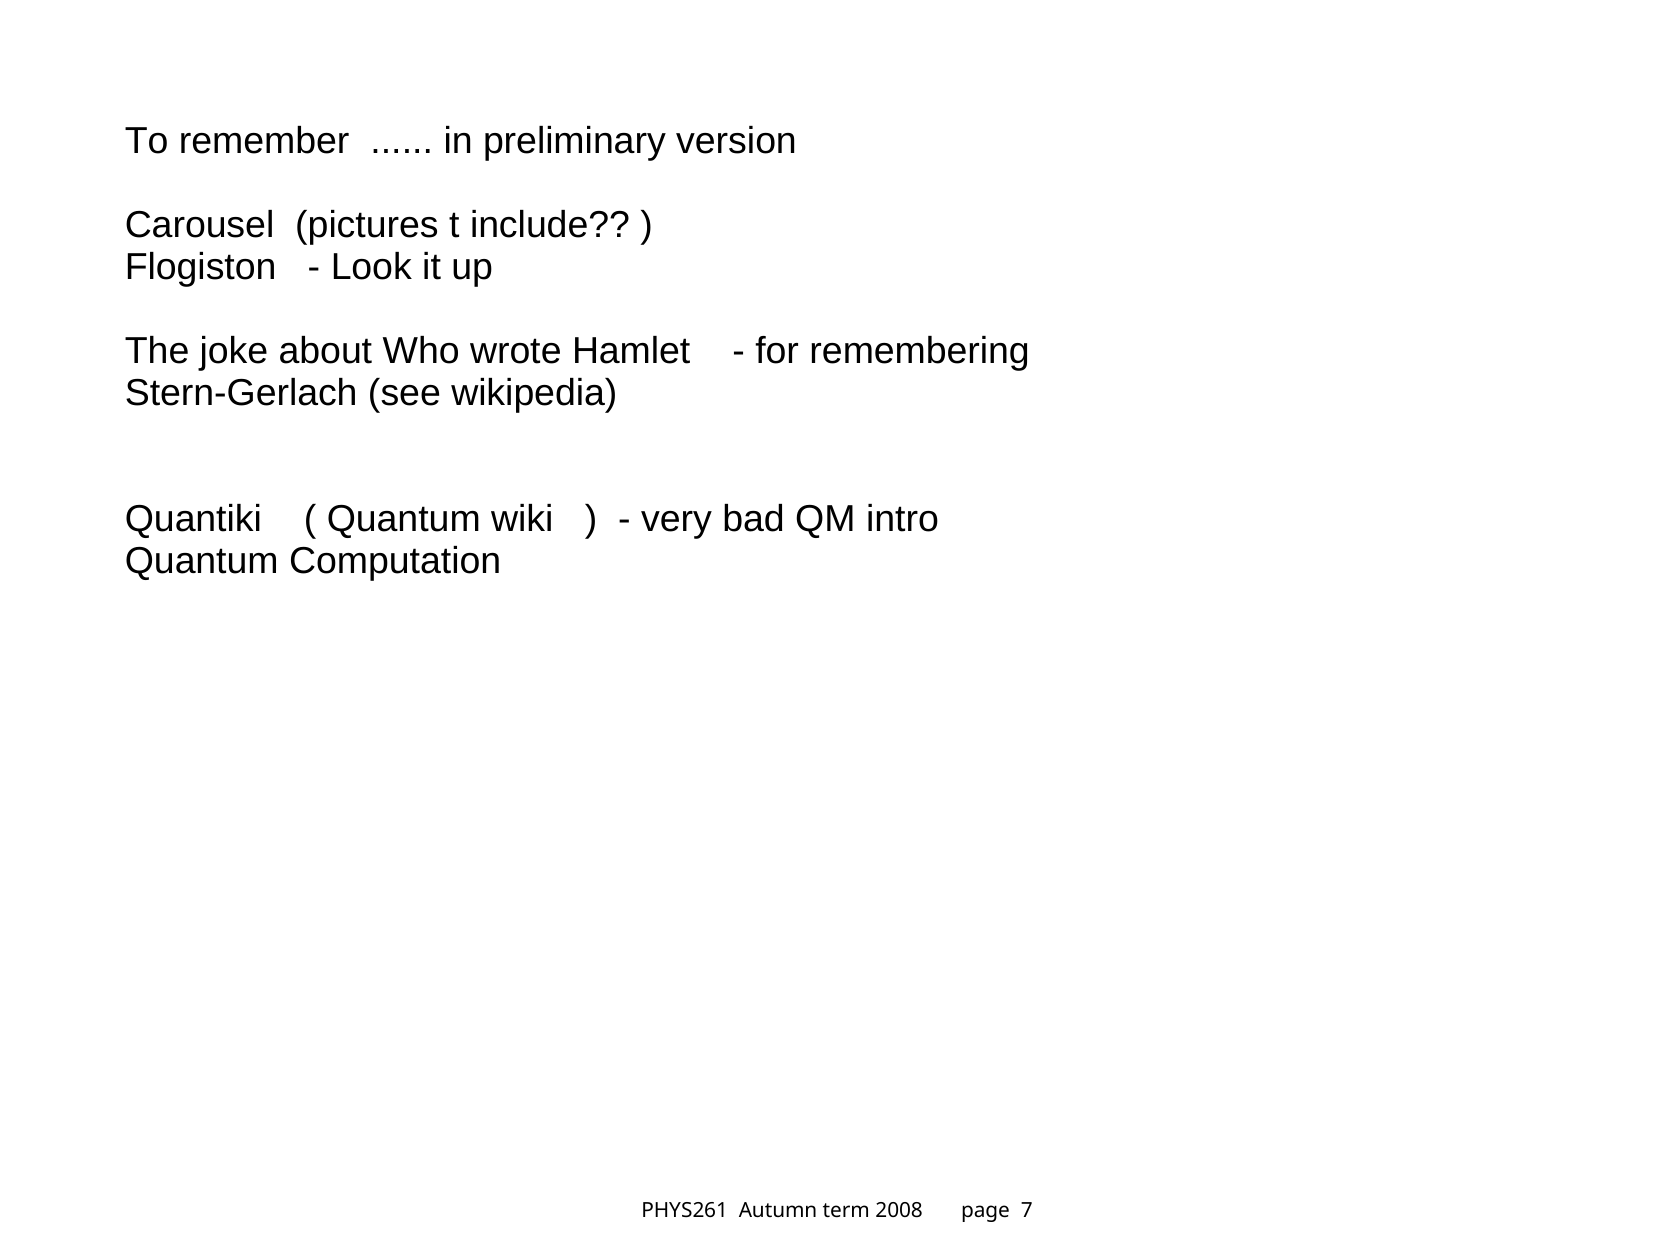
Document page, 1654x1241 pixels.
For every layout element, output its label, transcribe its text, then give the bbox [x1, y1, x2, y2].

text_box To remember ...... in preliminary version Carousel (pictures t include?? ) Flogiston - Look it up The joke about Who wrote Hamlet - for remembering Stern-Gerlach (see wikipedia) Quantiki ( Quantum wiki ) - very bad QM intro Quantum Computation [110, 112, 1354, 690]
